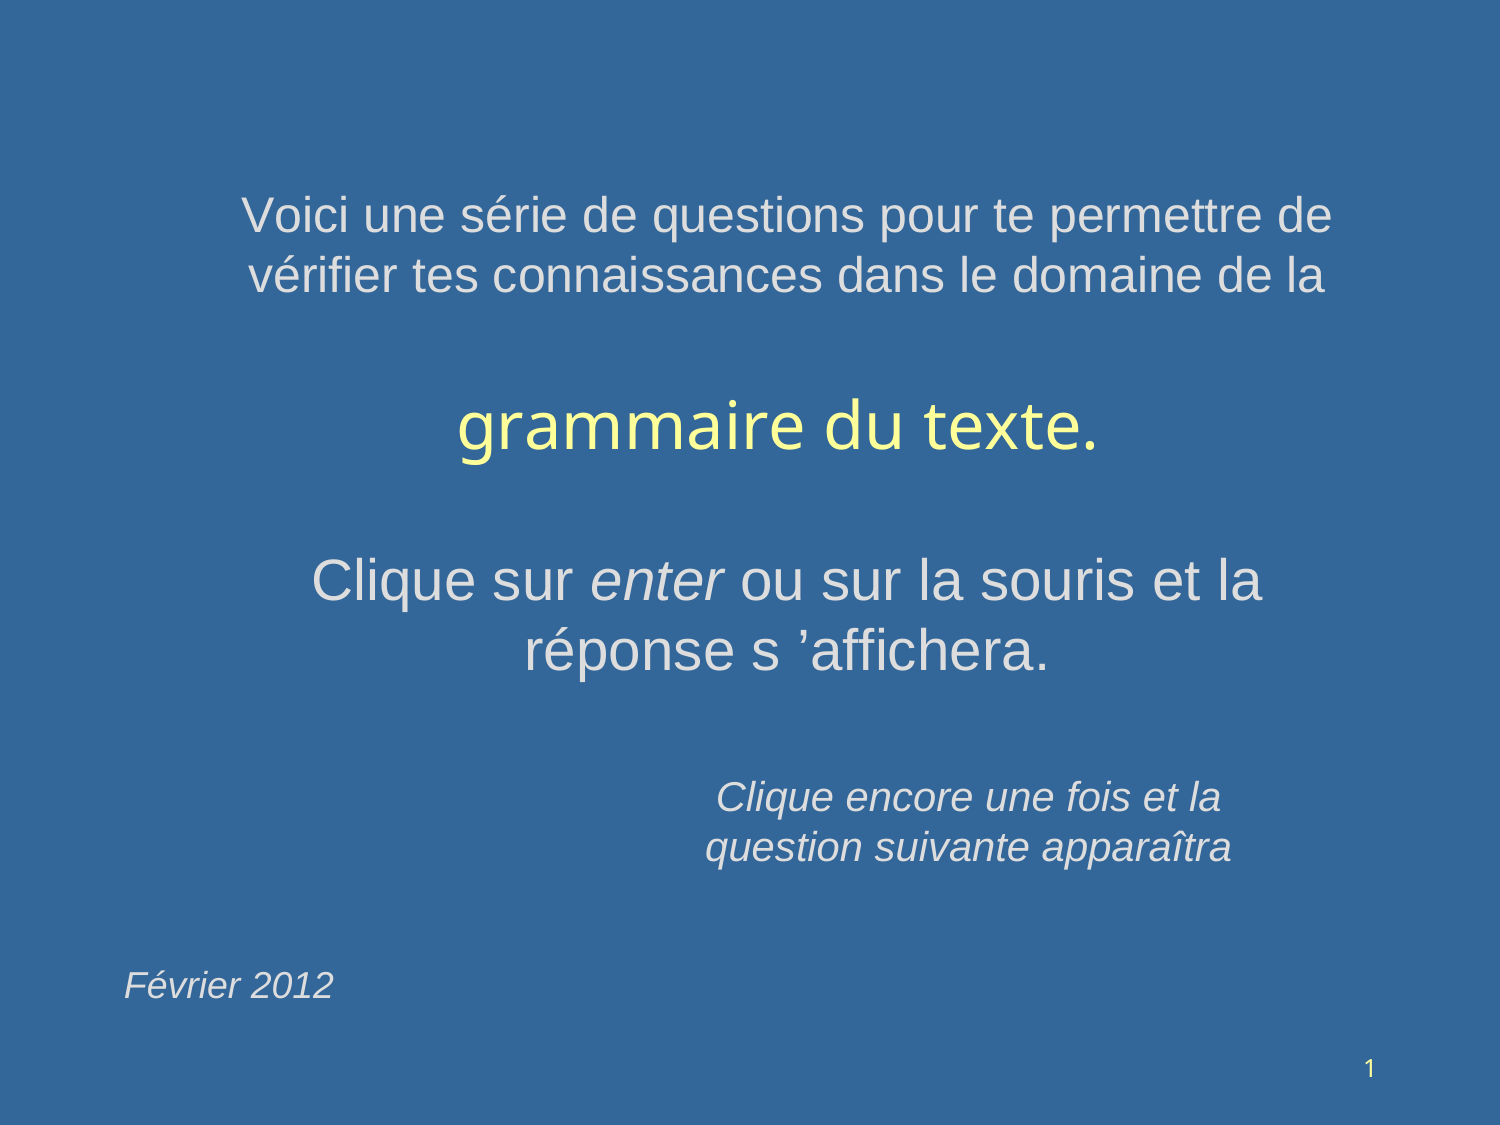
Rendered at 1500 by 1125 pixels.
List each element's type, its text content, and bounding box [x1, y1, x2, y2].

text_box Voici une série de questions pour te permettre de vérifier tes connaissances dans le domaine de la grammaire du texte. Clique sur enter ou sur la souris et la réponse s ’affichera. [200, 174, 1376, 691]
text_box Février 2012 [109, 953, 349, 1014]
text_box Clique encore une fois et la question suivante apparaîtra [637, 762, 1301, 878]
